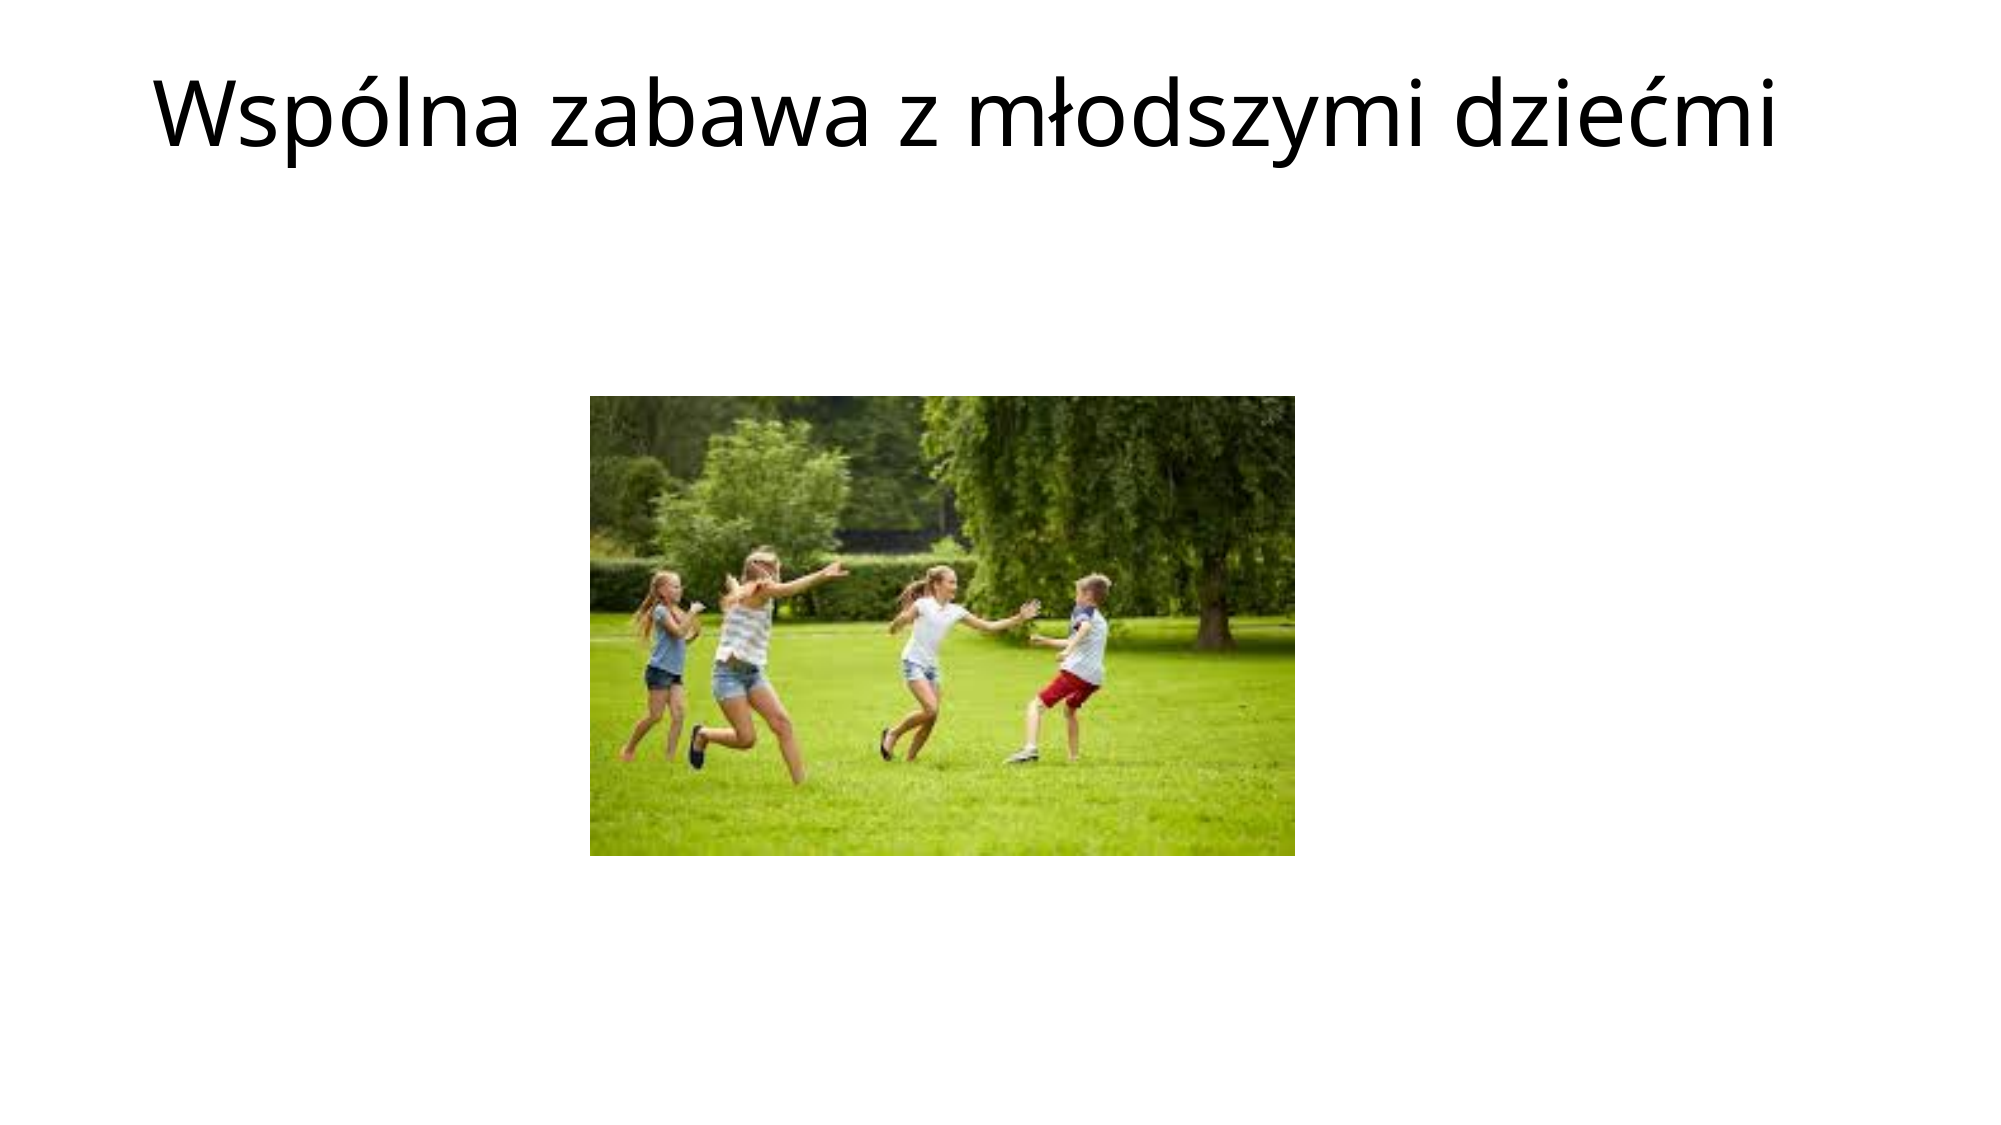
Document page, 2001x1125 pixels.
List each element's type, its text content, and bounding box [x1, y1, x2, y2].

title Wspólna zabawa z młodszymi dziećmi [137, 59, 1863, 278]
picture [590, 396, 1295, 856]
